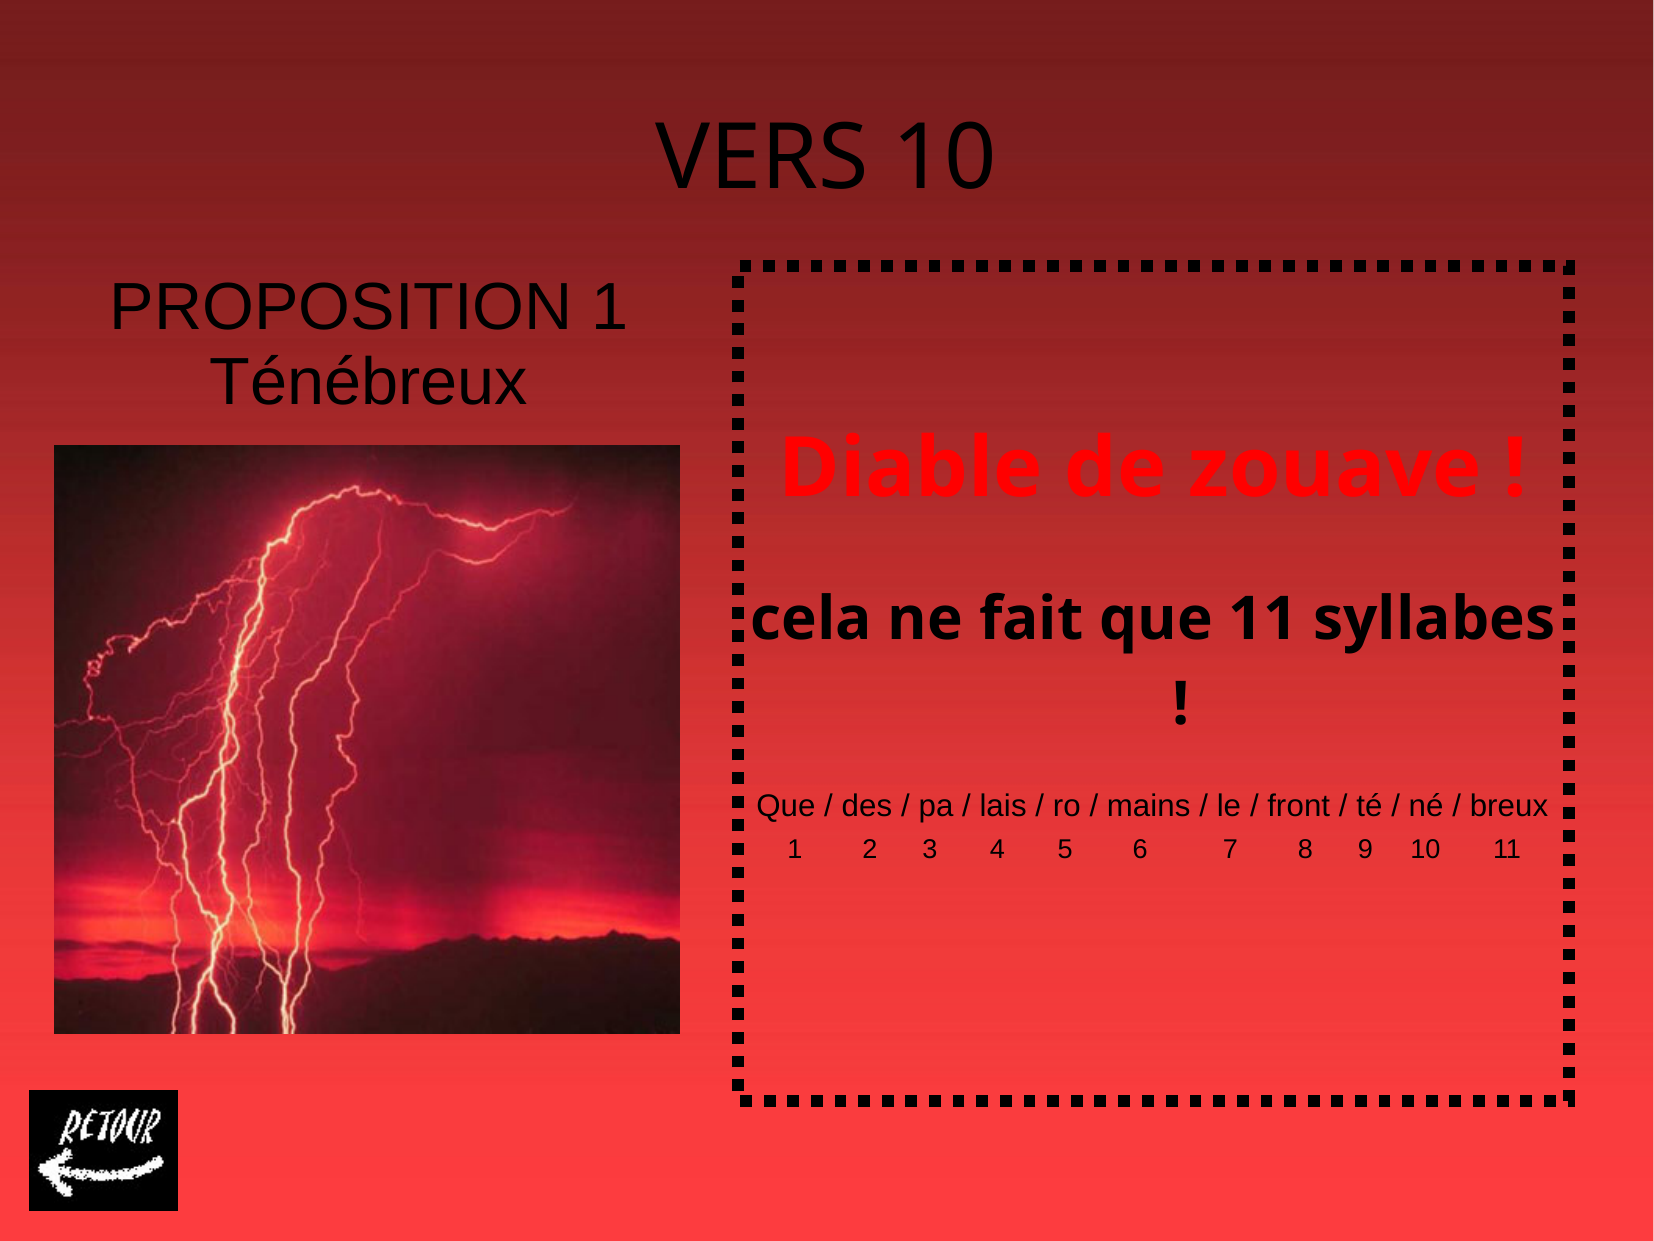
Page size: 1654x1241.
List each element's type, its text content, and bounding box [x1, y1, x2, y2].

text_box PROPOSITION 1 Ténébreux [59, 262, 680, 427]
title VERS 10 [82, 49, 1571, 257]
picture [0, 0, 1654, 1241]
list Diable de zouave ! cela ne fait que 11 syllabes ! Que / des / pa / lais / ro / mains / le / front / té / né / breux 1 2 3 4 5 6 7 8 9 10 11 [738, 265, 1569, 1101]
